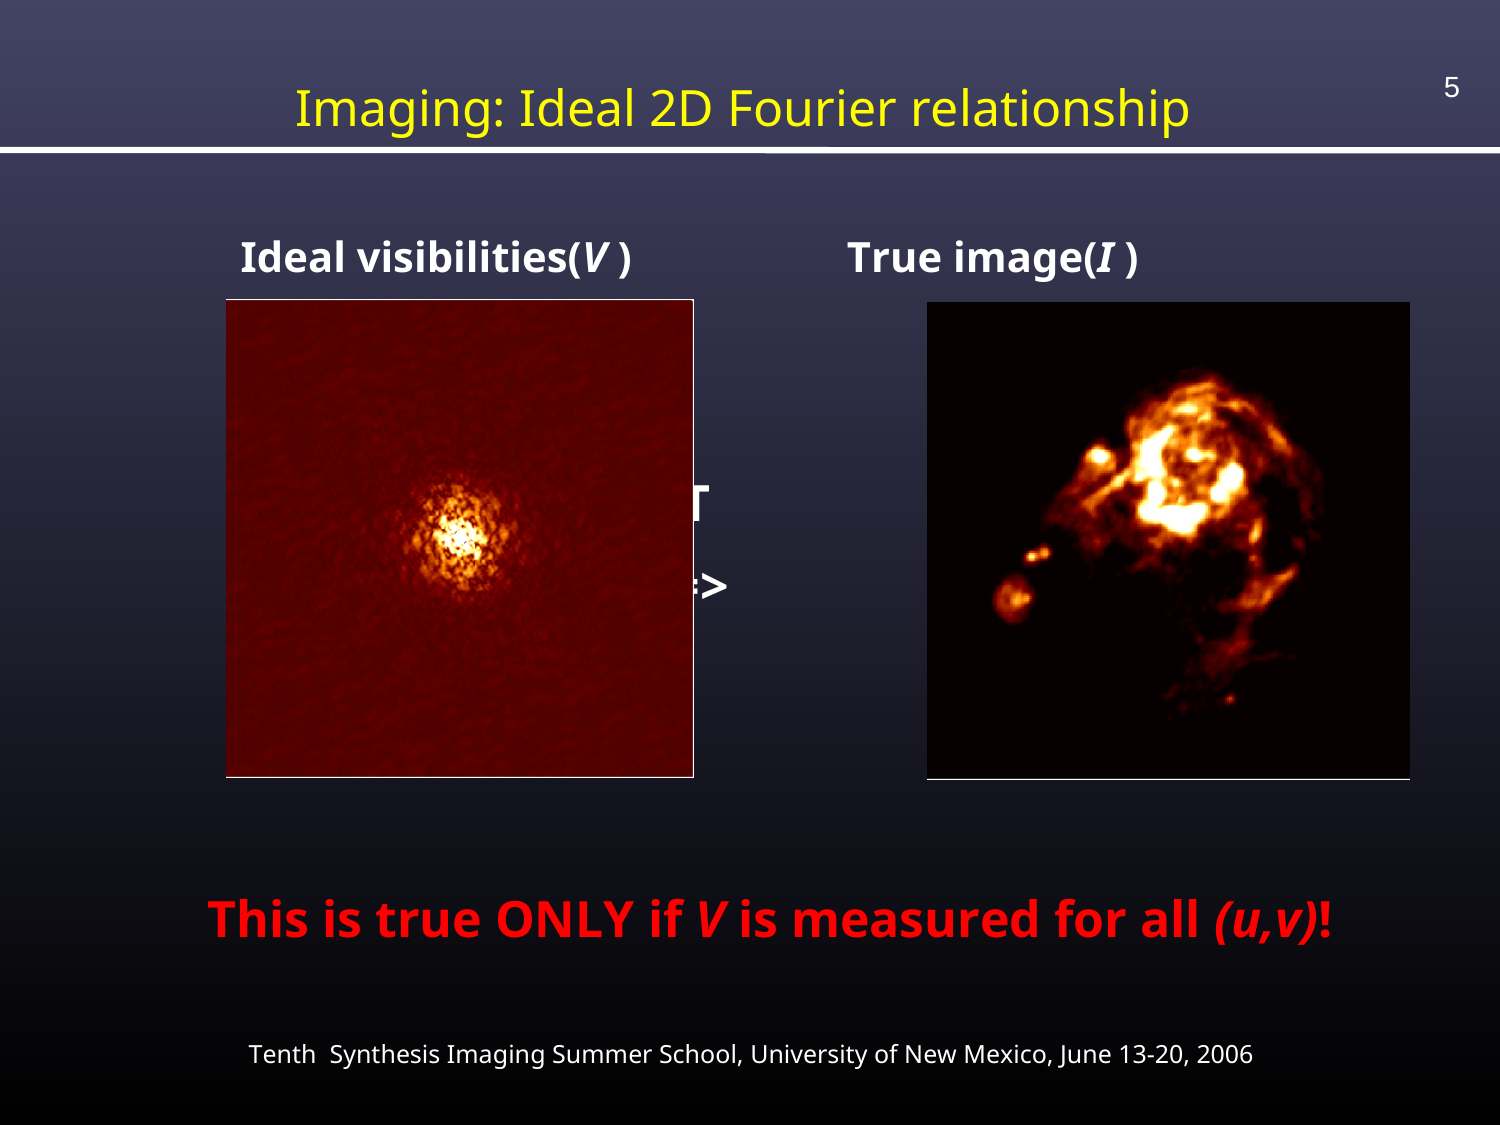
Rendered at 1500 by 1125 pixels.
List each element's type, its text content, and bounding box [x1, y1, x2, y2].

picture [226, 299, 694, 779]
title Imaging: Ideal 2D Fourier relationship [112, 62, 1375, 151]
subtitle Ideal visibilities(V ) True image(I ) FT <==> This is true ONLY if V is measured for all (u,v)! [110, 218, 1386, 986]
picture [927, 302, 1410, 780]
